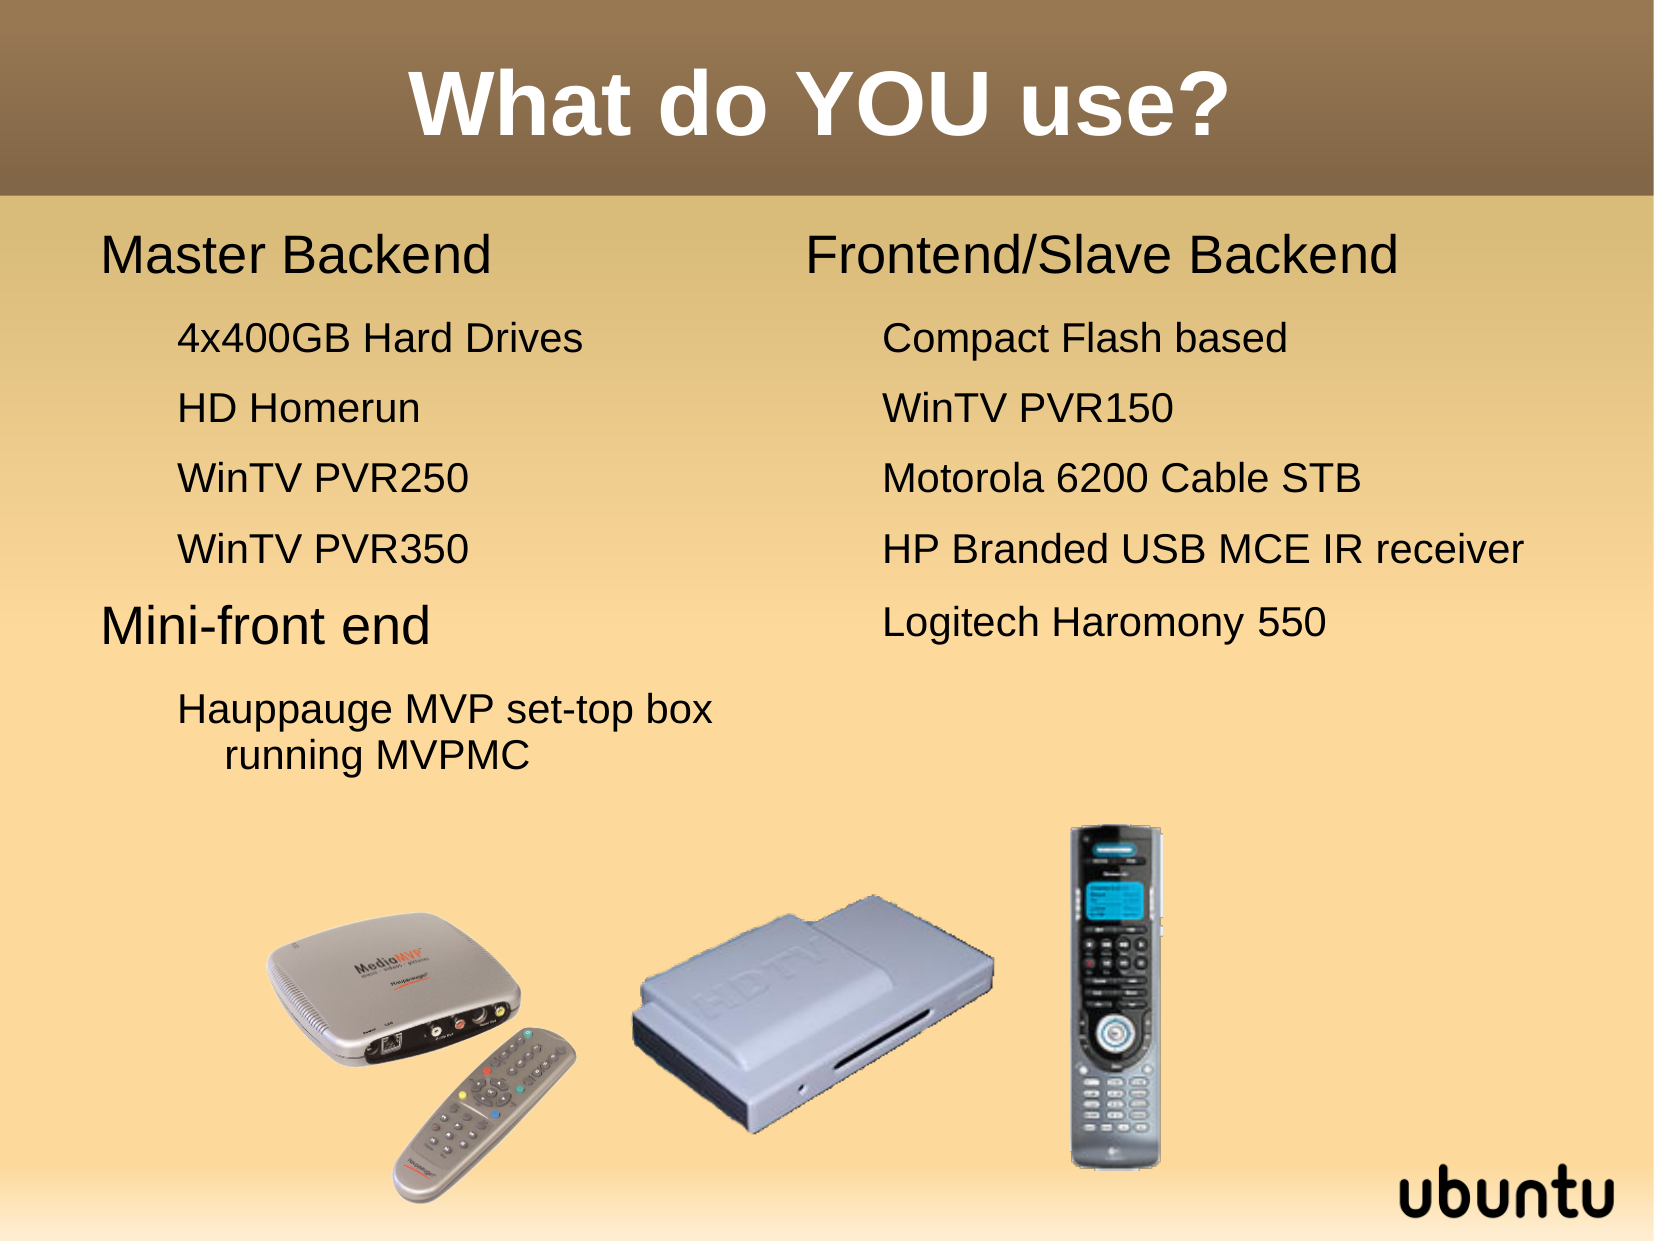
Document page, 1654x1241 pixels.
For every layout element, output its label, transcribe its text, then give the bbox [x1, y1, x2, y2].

title What do YOU use? [76, 0, 1565, 208]
picture [0, 0, 1654, 1241]
list Master Backend 4x400GB Hard Drives HD Homerun WinTV PVR250 WinTV PVR350 Mini-front end Hauppauge MVP set-top box running MVPMC [82, 225, 751, 1044]
list Frontend/Slave Backend Compact Flash based WinTV PVR150 Motorola 6200 Cable STB HP Branded USB MCE IR receiver Logitech Haromony 550 [787, 225, 1572, 1029]
